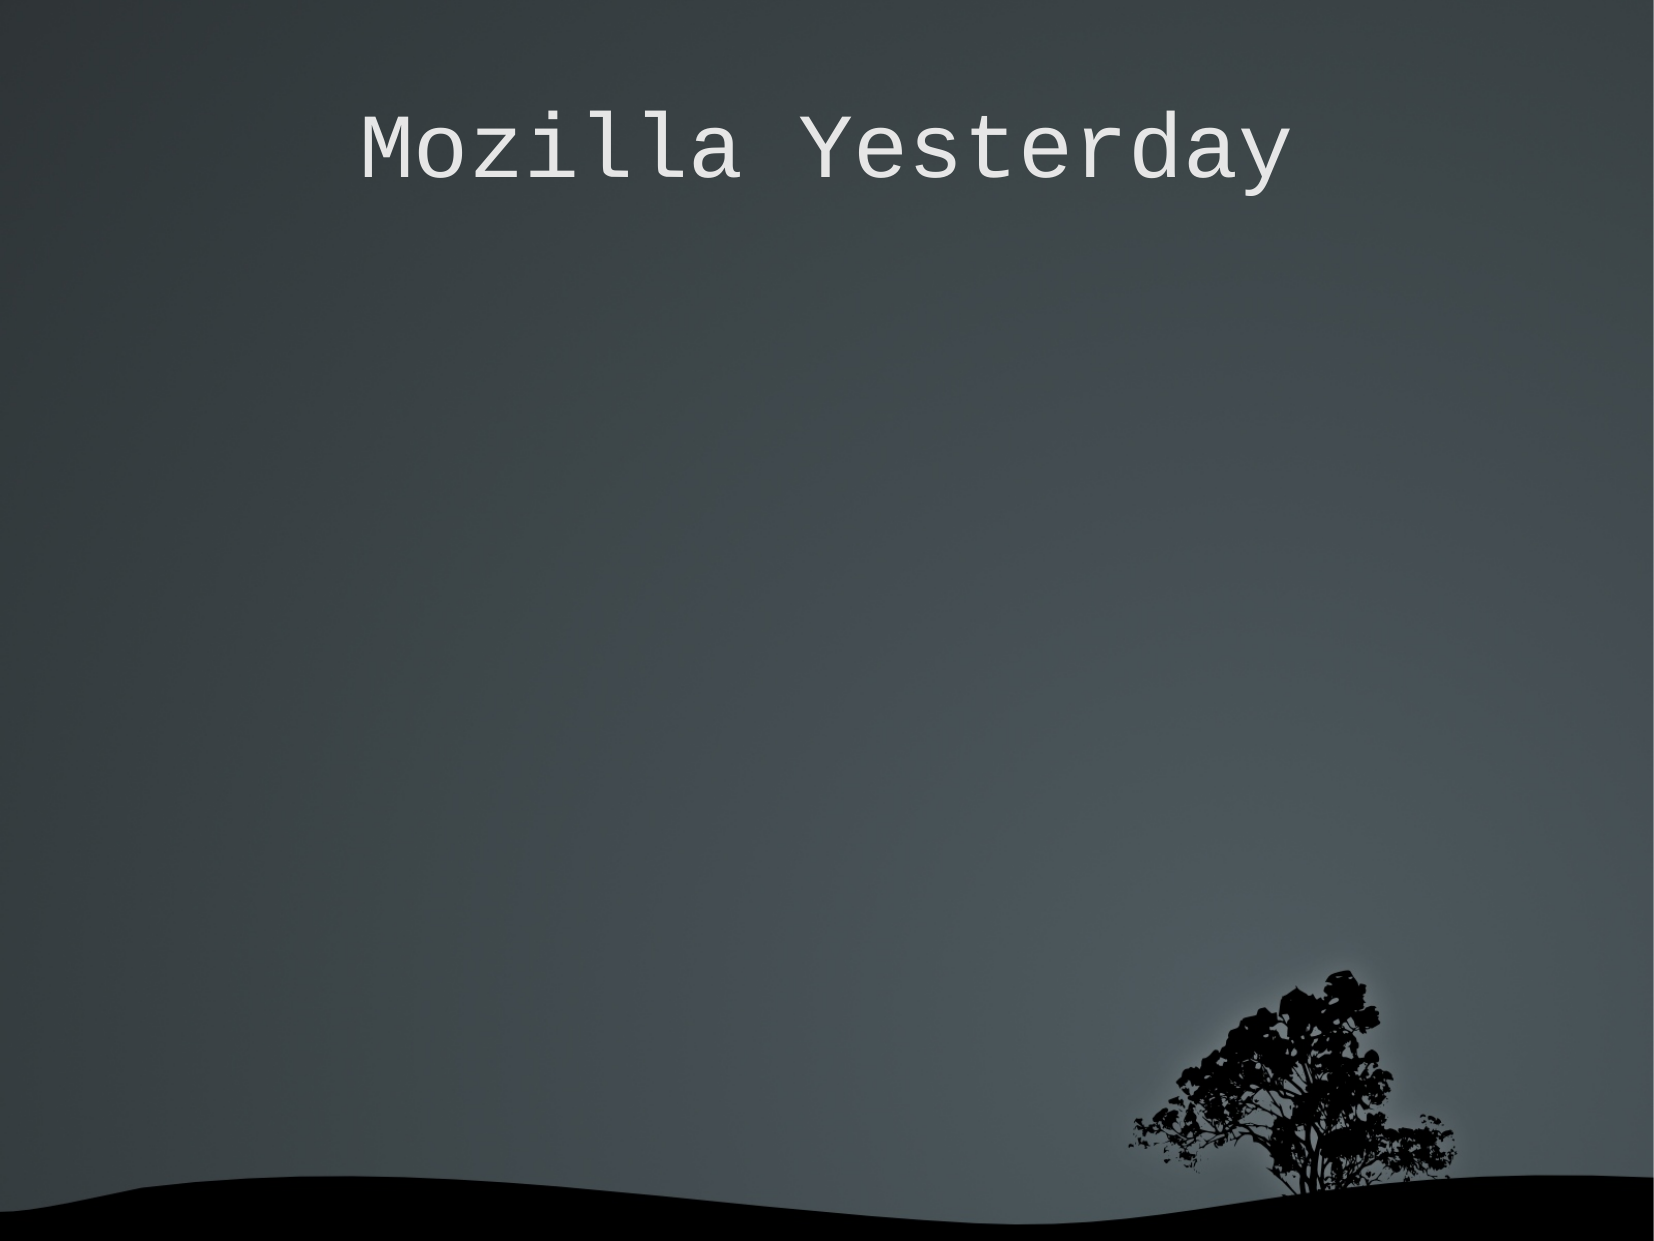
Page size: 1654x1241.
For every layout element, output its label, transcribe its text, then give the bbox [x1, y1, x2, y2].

list [82, 290, 1571, 1094]
picture [0, 0, 1654, 1241]
title Mozilla Yesterday [82, 56, 1571, 250]
